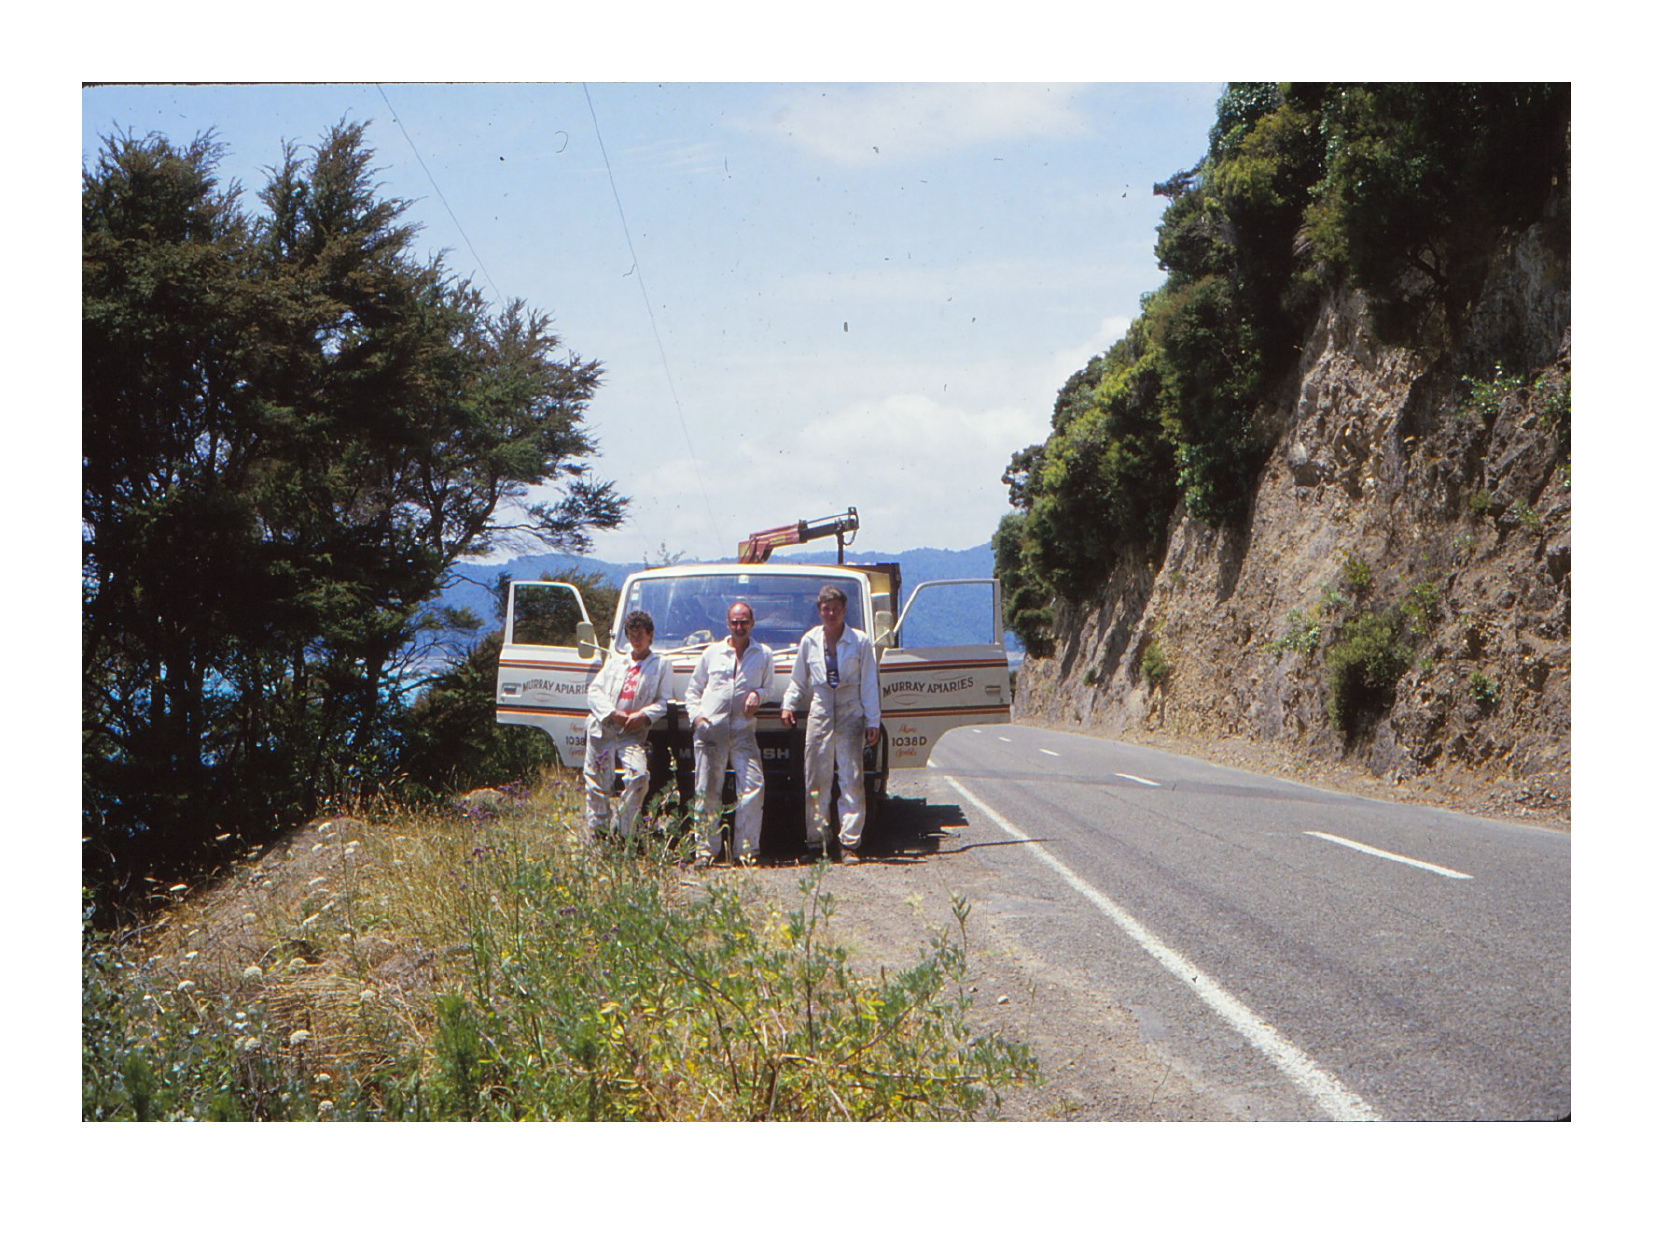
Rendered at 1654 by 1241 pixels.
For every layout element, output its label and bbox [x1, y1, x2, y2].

picture [82, 82, 1571, 1123]
